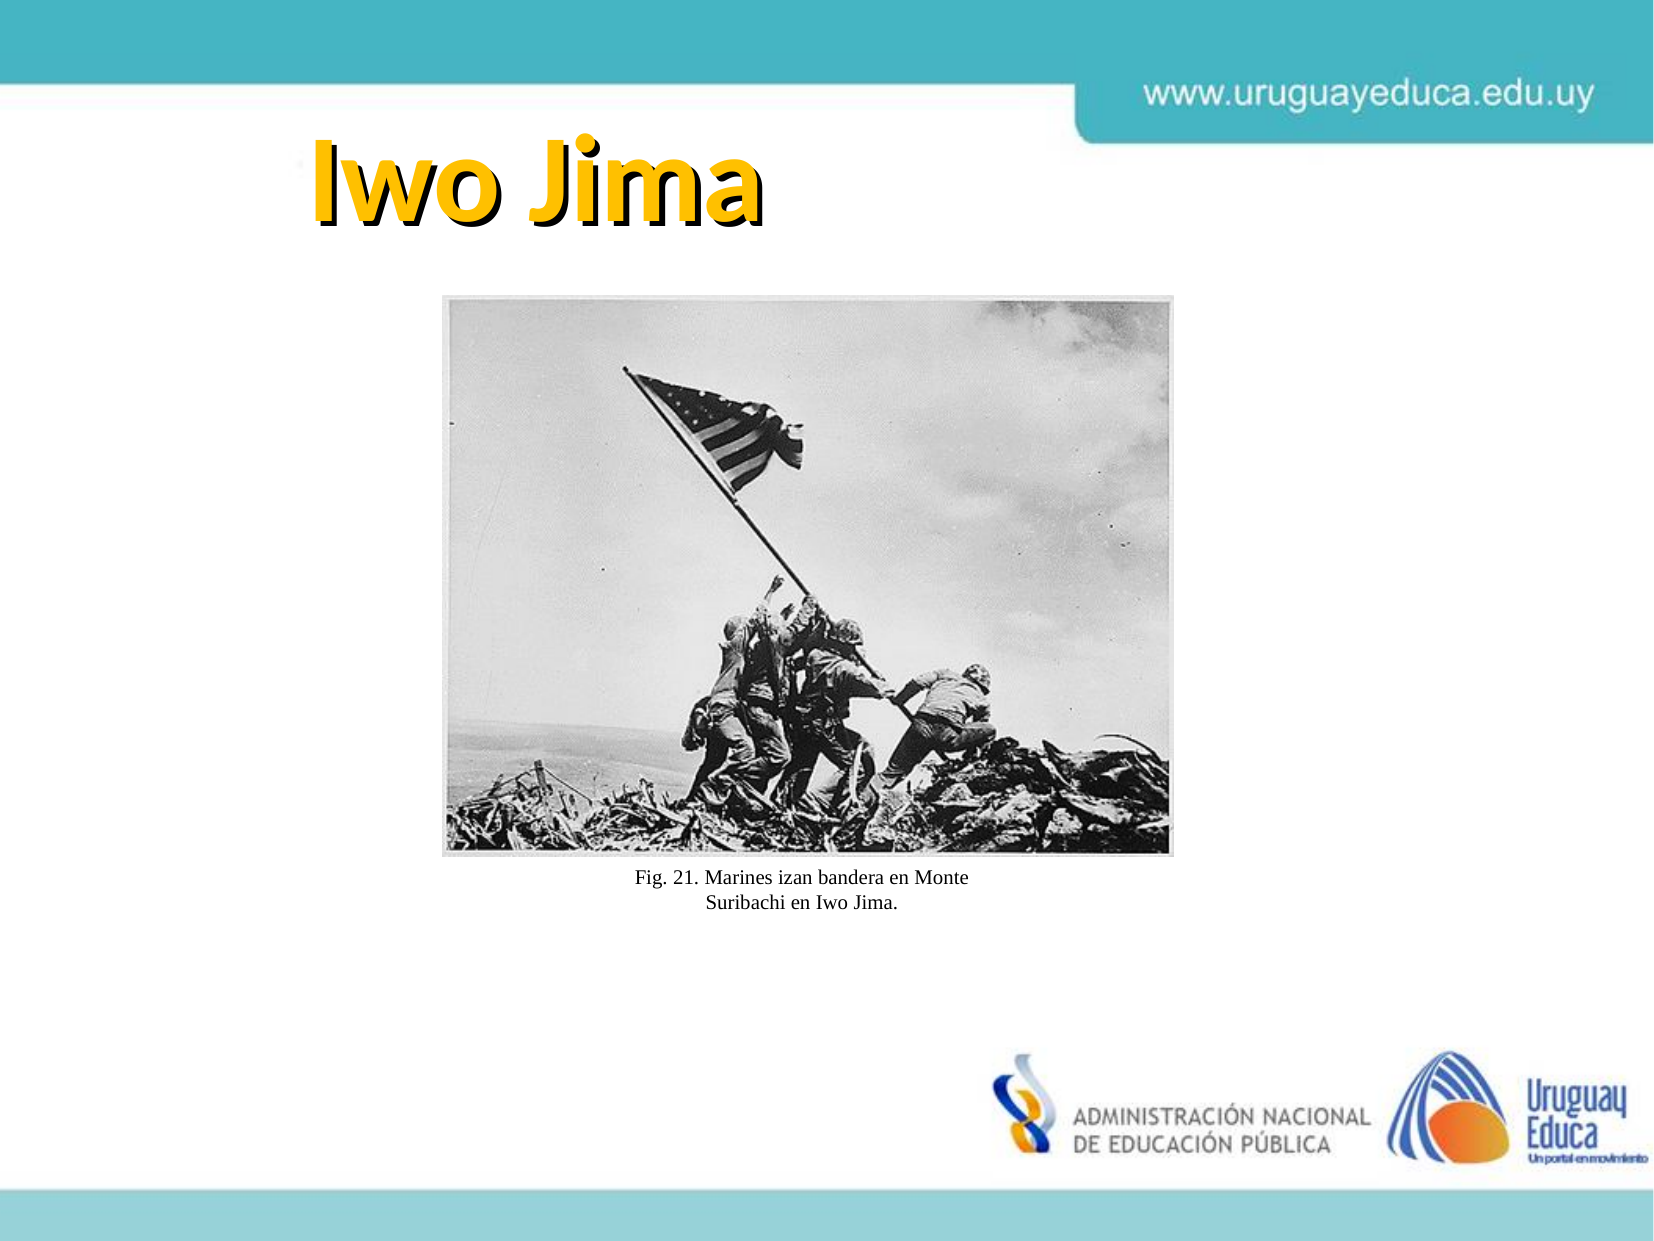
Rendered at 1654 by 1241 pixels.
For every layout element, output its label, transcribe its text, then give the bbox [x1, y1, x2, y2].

picture [0, 0, 1654, 1241]
list [82, 289, 1571, 1108]
text_box Fig. 21. Marines izan bandera en Monte Suribachi en Iwo Jima. [620, 856, 1034, 922]
title Iwo Jima [8, 88, 1063, 254]
